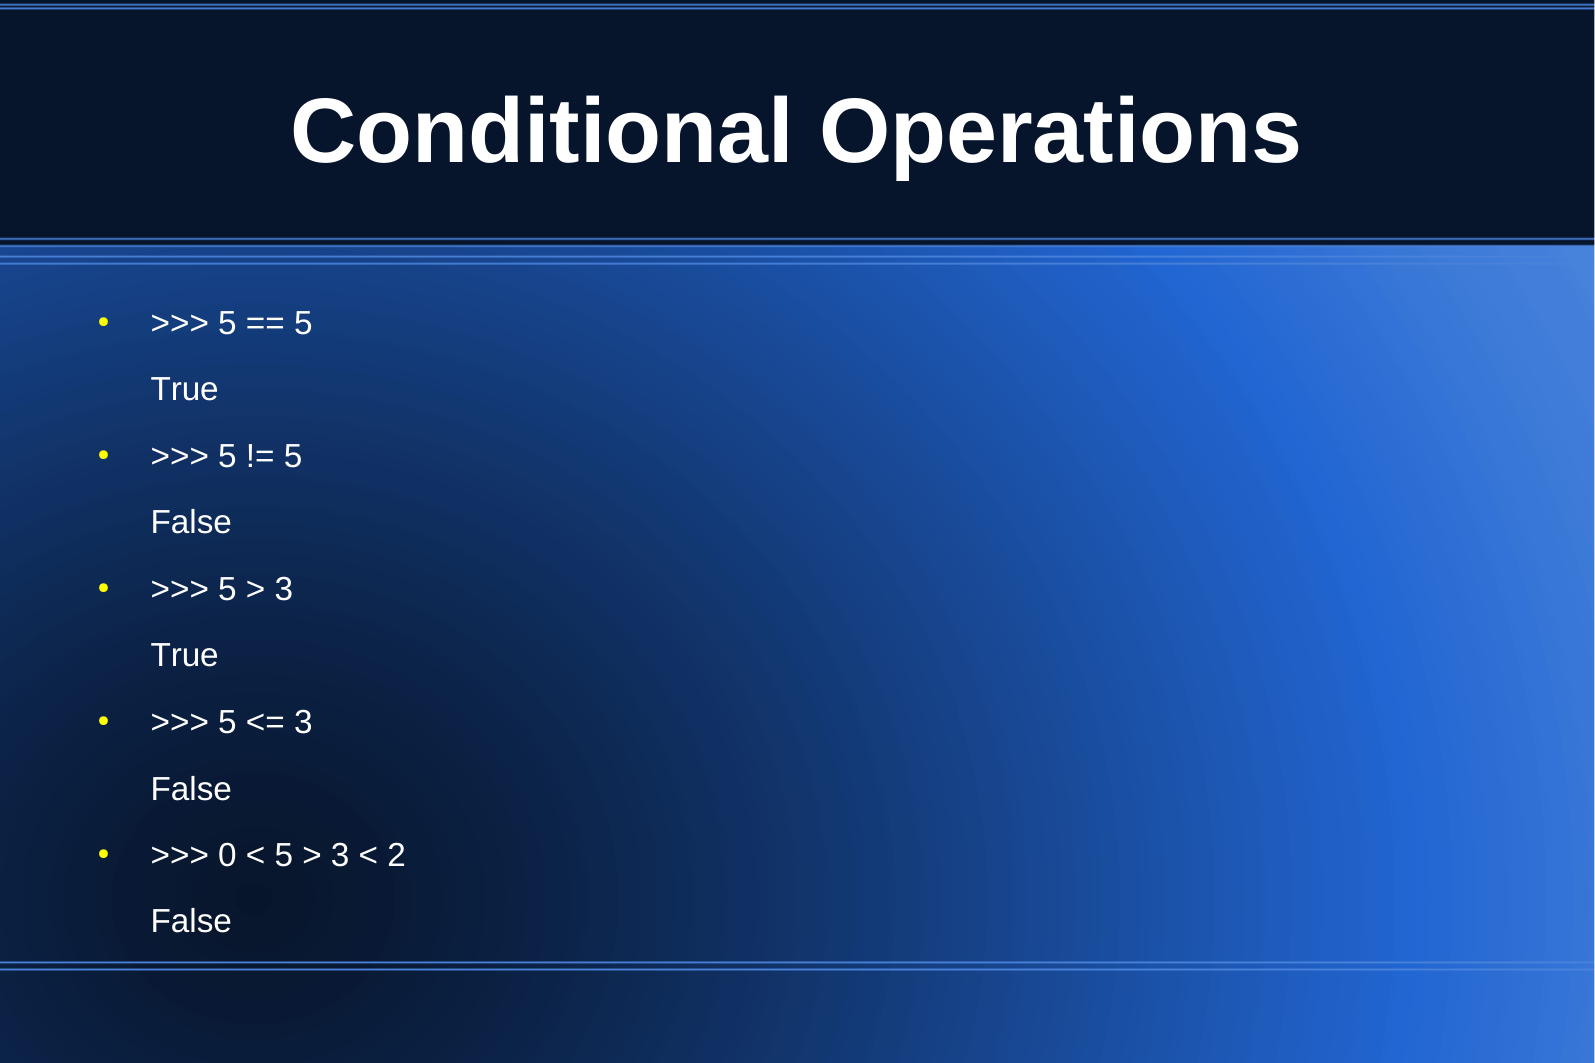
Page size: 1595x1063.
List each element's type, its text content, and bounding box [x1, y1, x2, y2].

list >>> 5 == 5 True >>> 5 != 5 False >>> 5 > 3 True >>> 5 <= 3 False >>> 0 < 5 > 3 < 2 False [79, 304, 1515, 943]
title Conditional Operations [79, 49, 1515, 213]
picture [0, 0, 1595, 1063]
